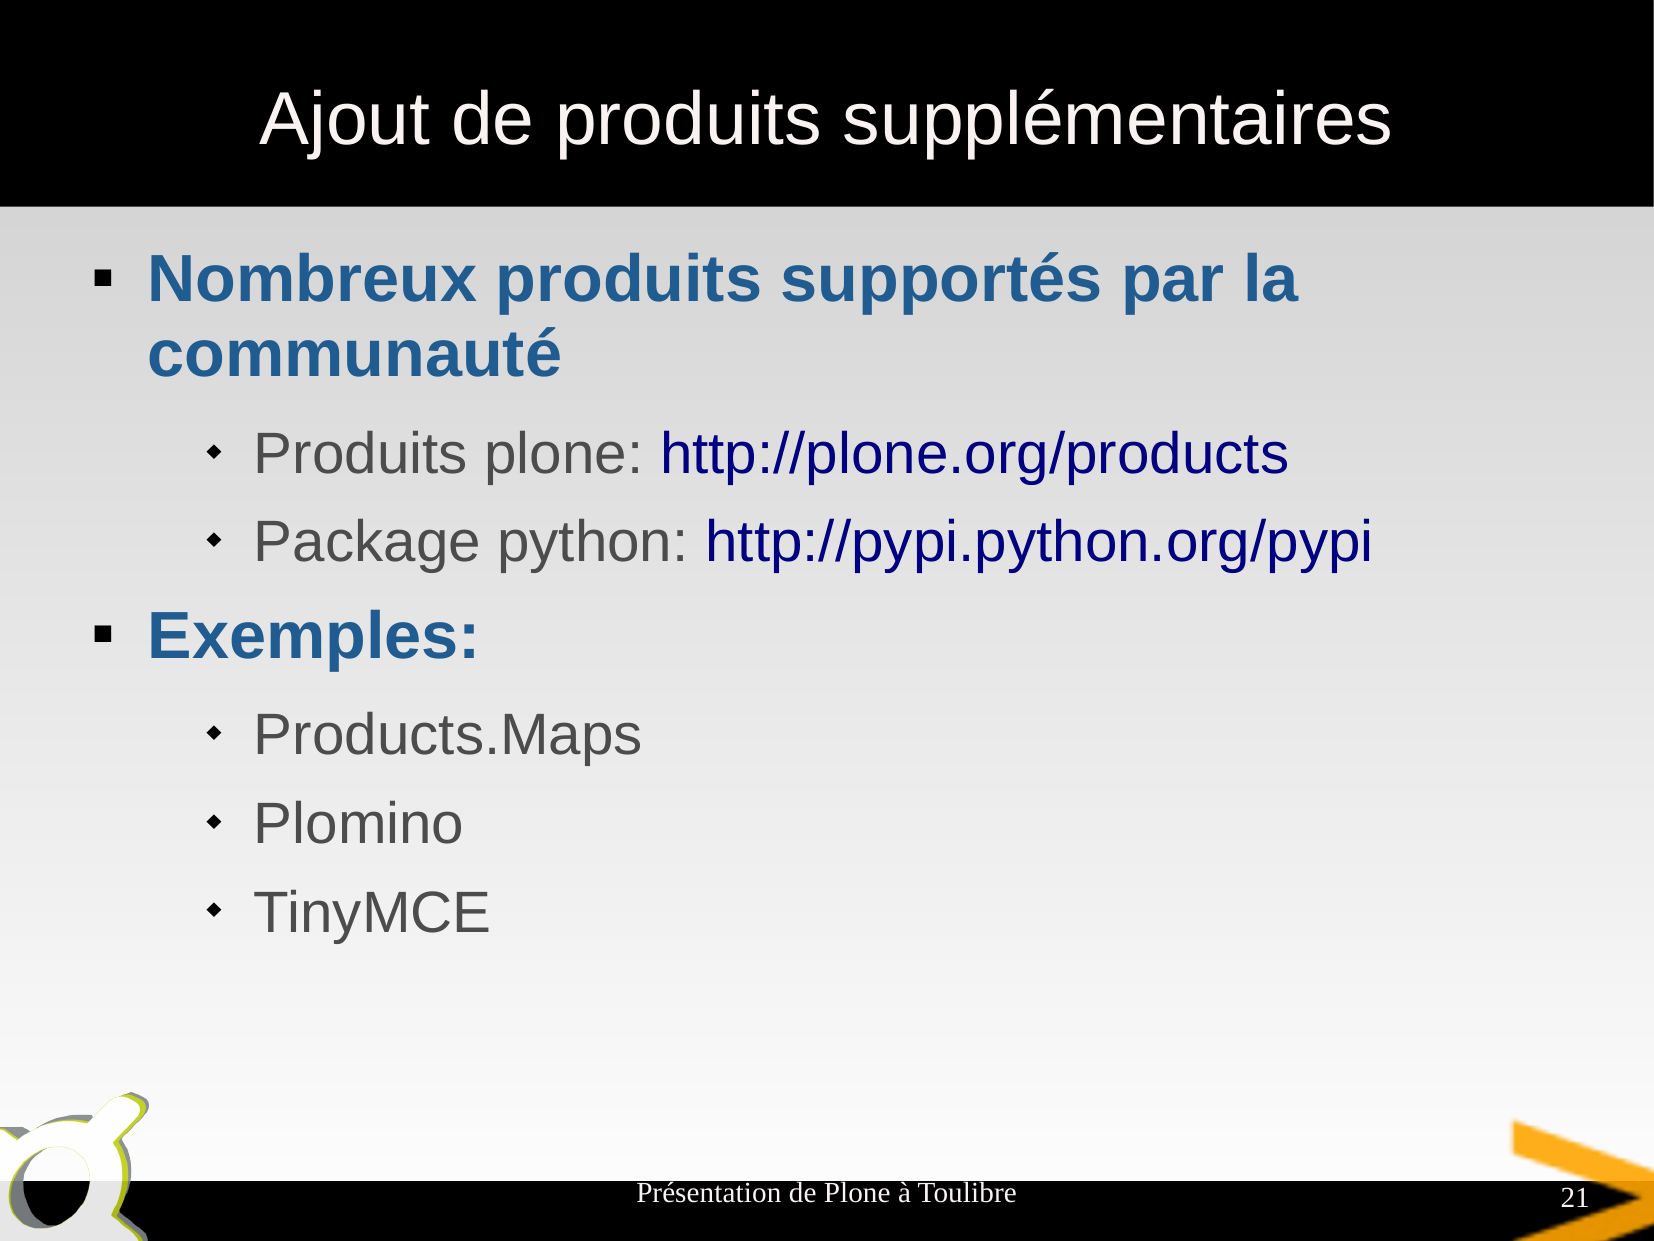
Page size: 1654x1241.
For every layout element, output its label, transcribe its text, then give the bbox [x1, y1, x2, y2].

list Nombreux produits supportés par la communauté Produits plone: http://plone.org/products Package python: http://pypi.python.org/pypi Exemples: Products.Maps Plomino TinyMCE [76, 241, 1565, 1123]
picture [1505, 1181, 1654, 1241]
title Ajout de produits supplémentaires [177, 29, 1477, 207]
picture [0, 1181, 149, 1241]
